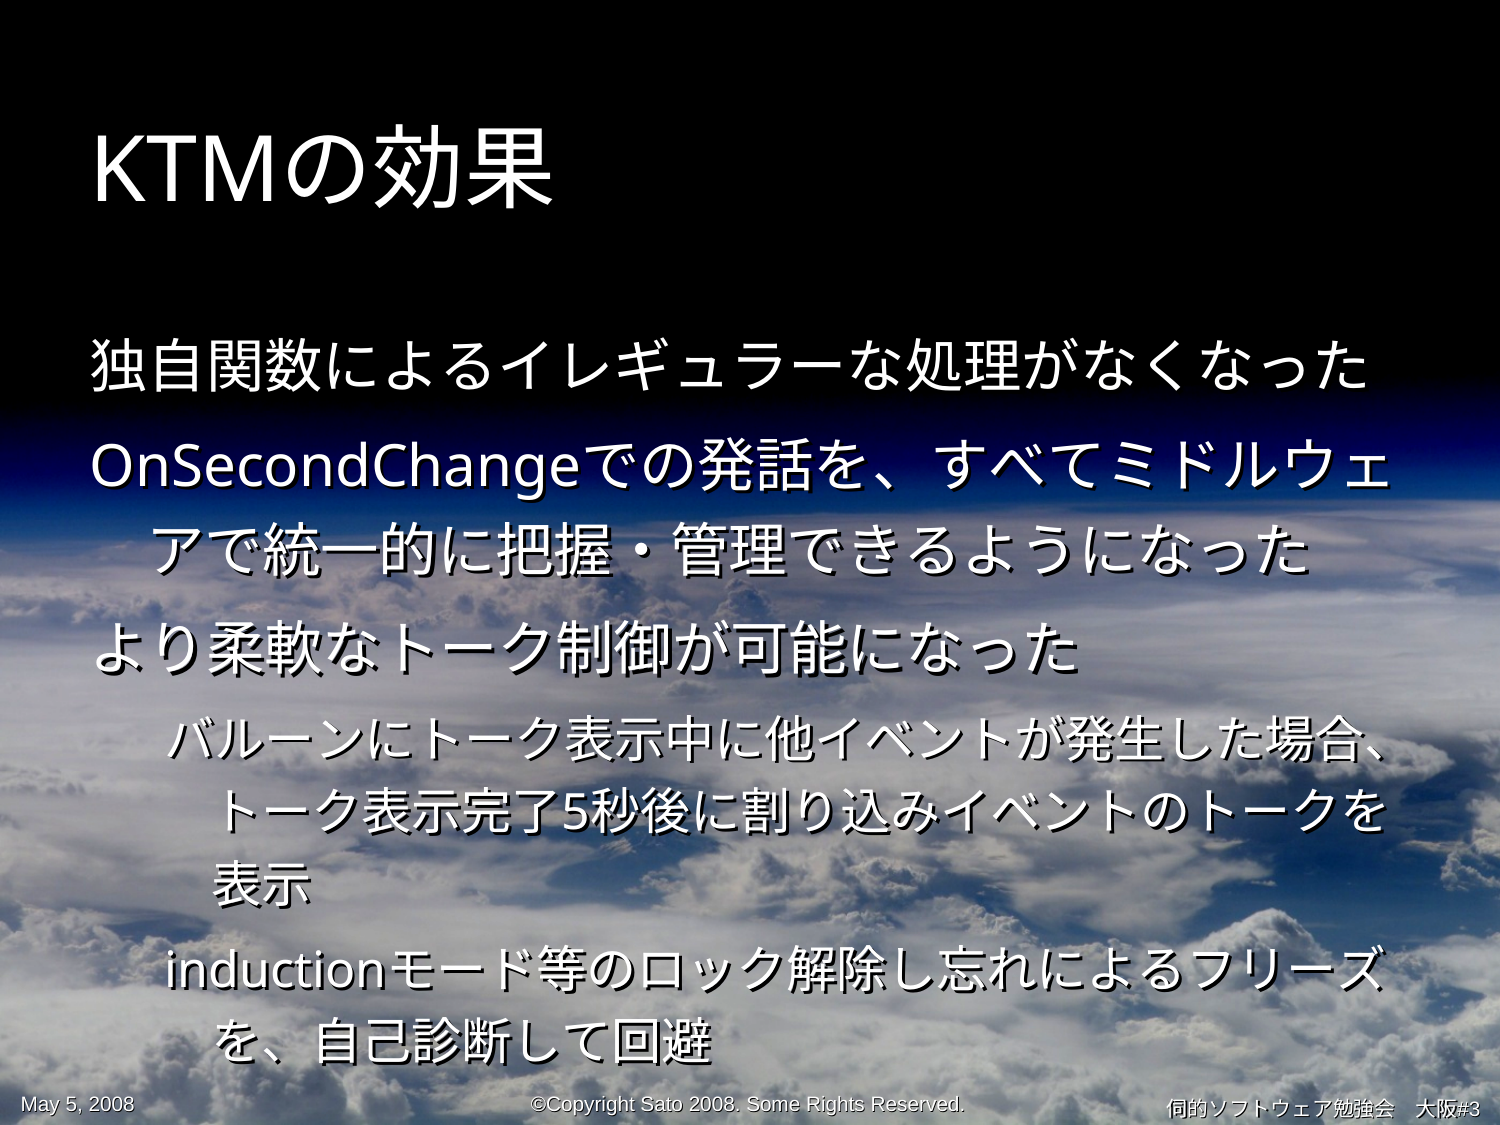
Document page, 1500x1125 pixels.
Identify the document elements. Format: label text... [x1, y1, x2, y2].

title KTMの効果 [75, 47, 1426, 276]
list 独自関数によるイレギュラーな処理がなくなった OnSecondChangeでの発話を、すべてミドルウェアで統一的に把握・管理できるようになった より柔軟なトーク制御が可能になった バルーンにトーク表示中に他イベントが発生した場合、トーク表示完了5秒後に割り込みイベントのトークを表示 inductionモード等のロック解除し忘れによるフリーズを、自己診断して回避 [75, 312, 1426, 988]
